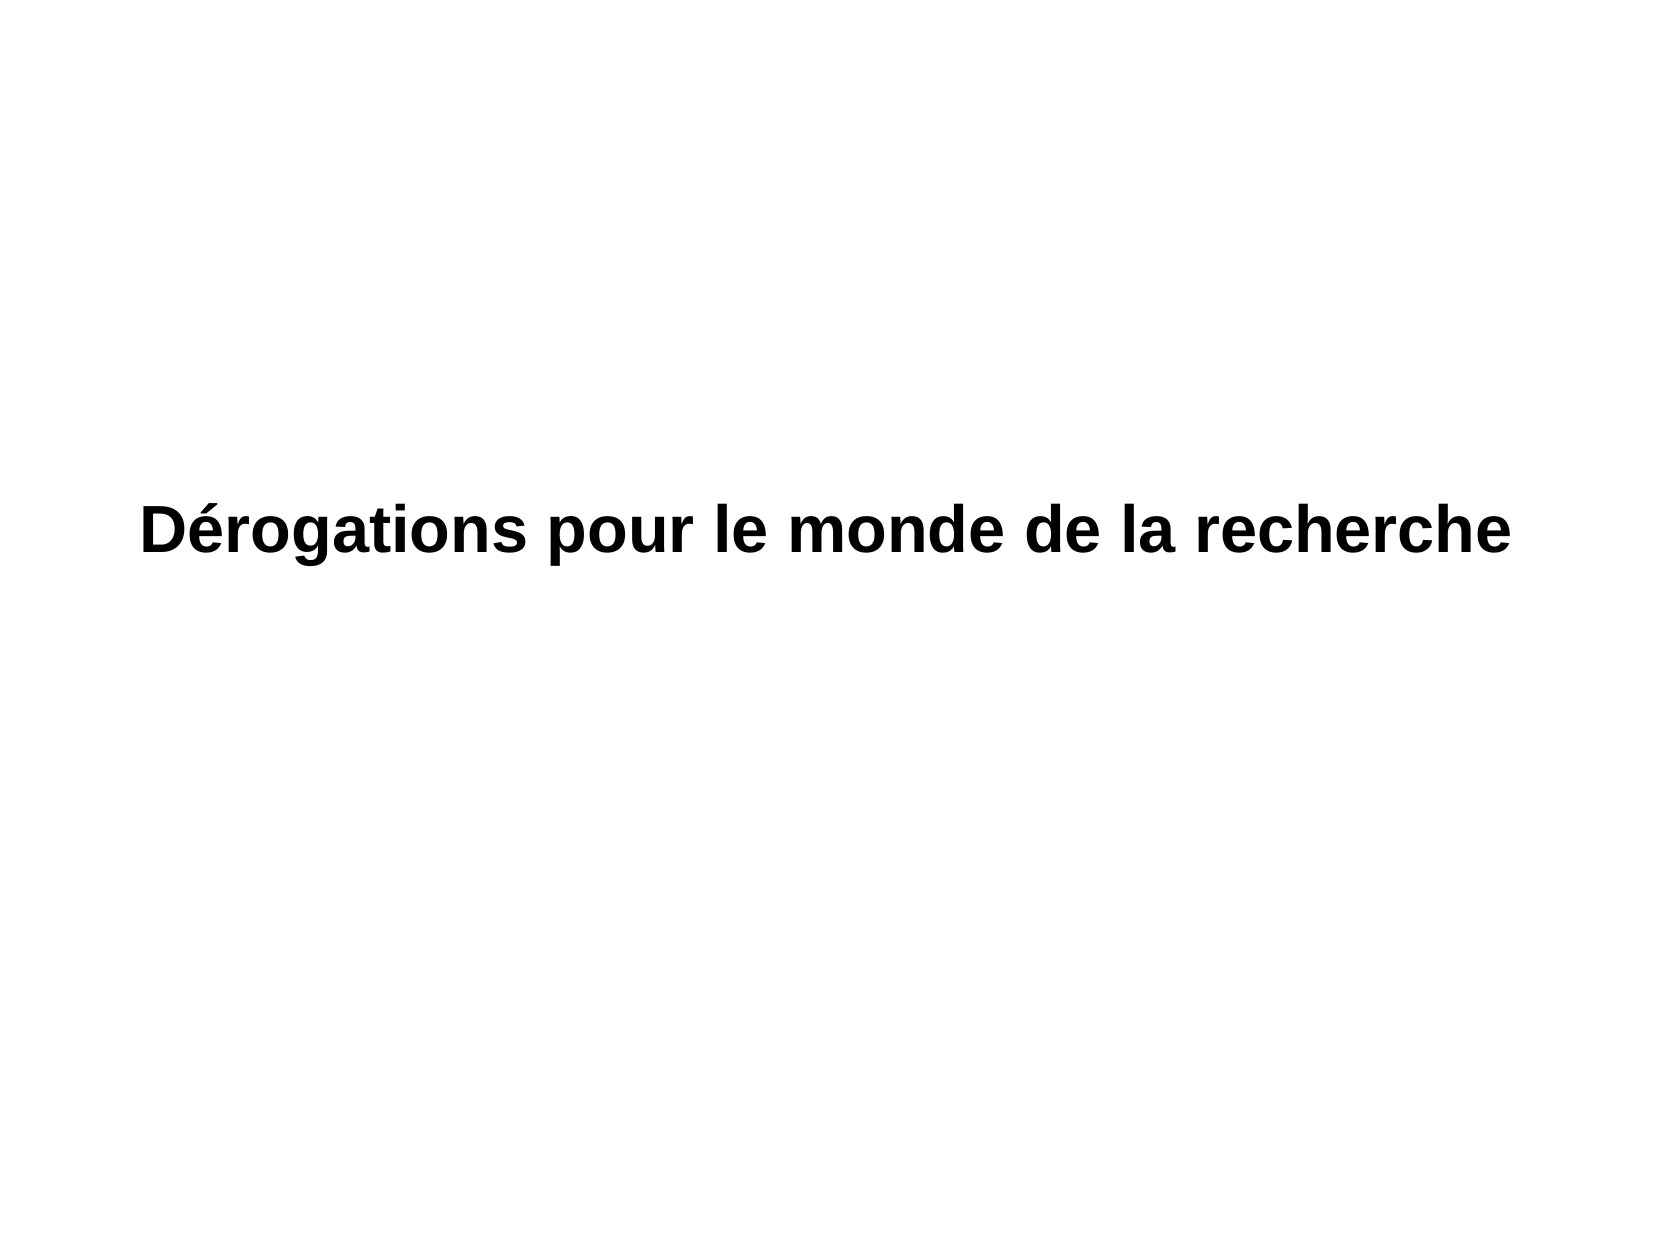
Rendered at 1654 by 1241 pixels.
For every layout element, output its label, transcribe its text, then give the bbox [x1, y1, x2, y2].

subtitle Dérogations pour le monde de la recherche [82, 49, 1571, 1010]
